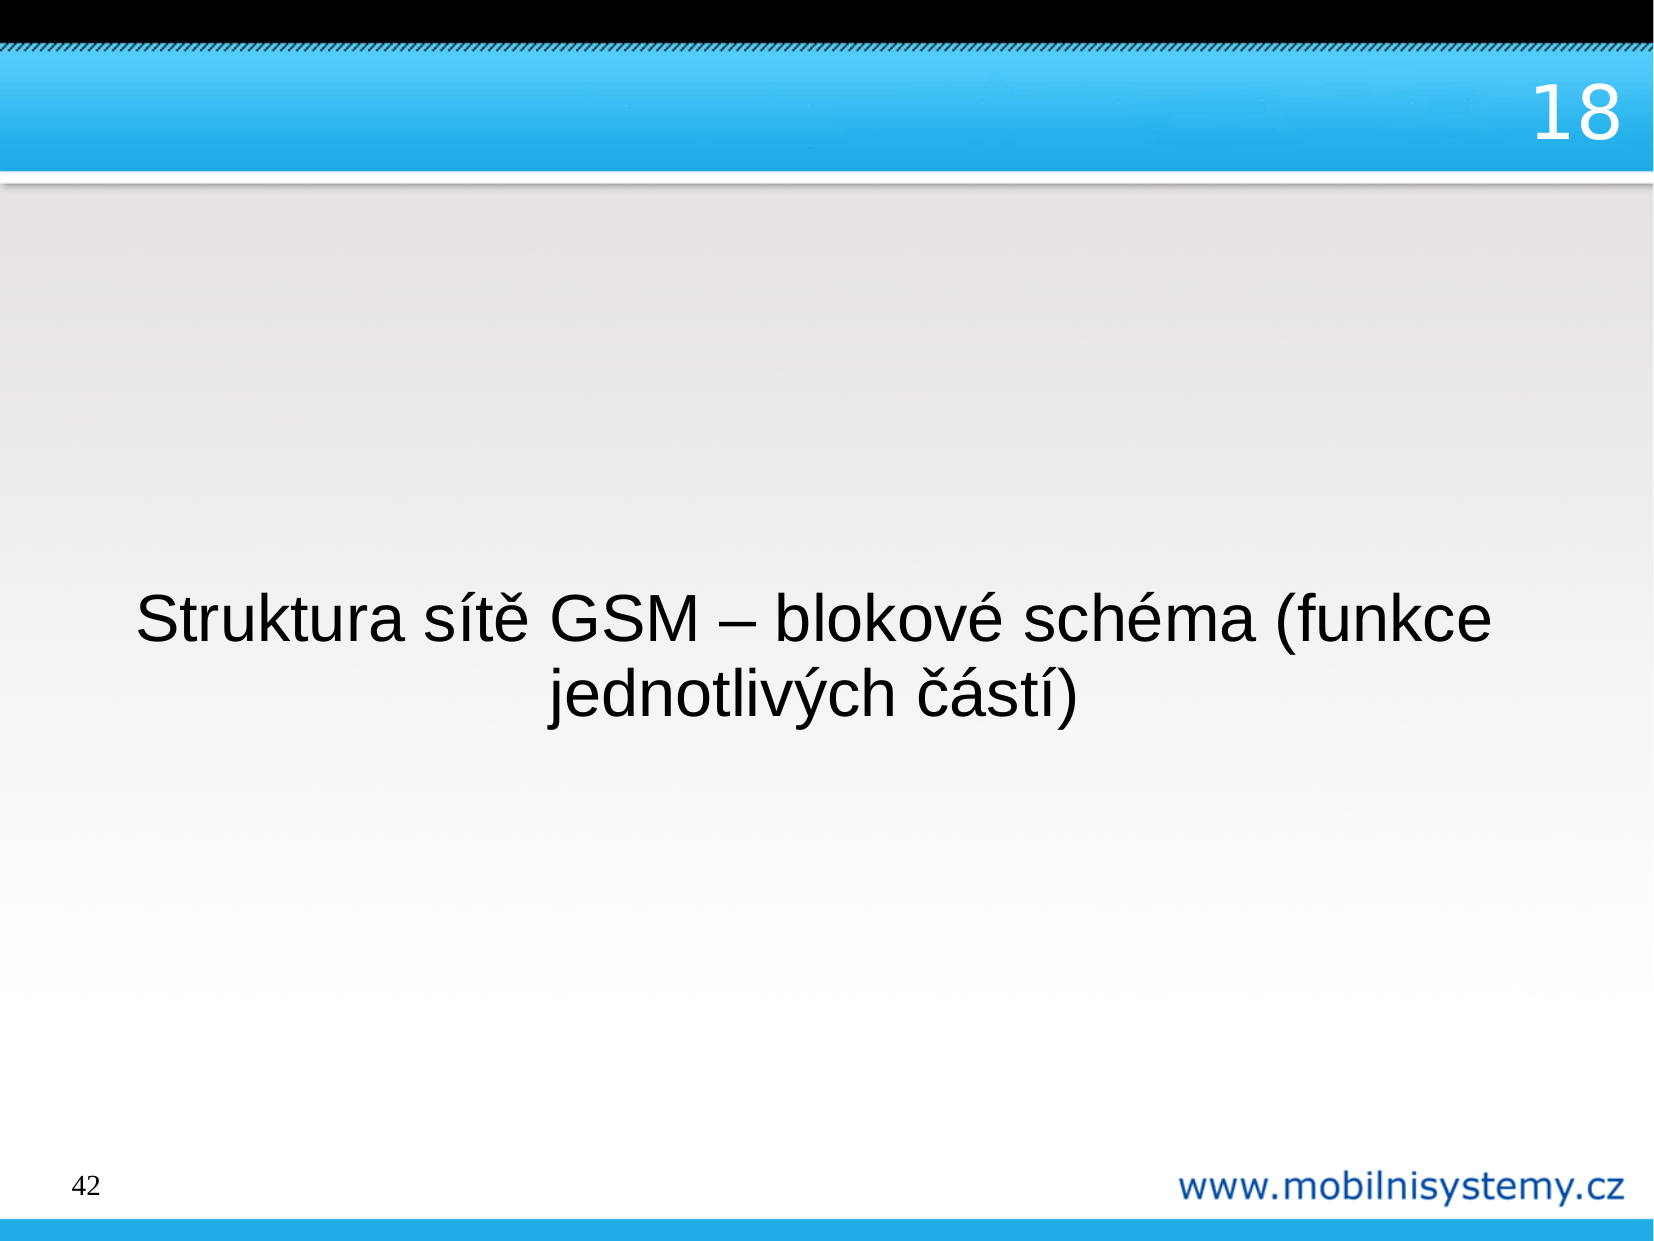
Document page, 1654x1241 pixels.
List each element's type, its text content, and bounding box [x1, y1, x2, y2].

subtitle Struktura sítě GSM – blokové schéma (funkce jednotlivých částí) [64, 225, 1565, 1086]
title 18 [29, 49, 1625, 178]
picture [0, 0, 1654, 1241]
